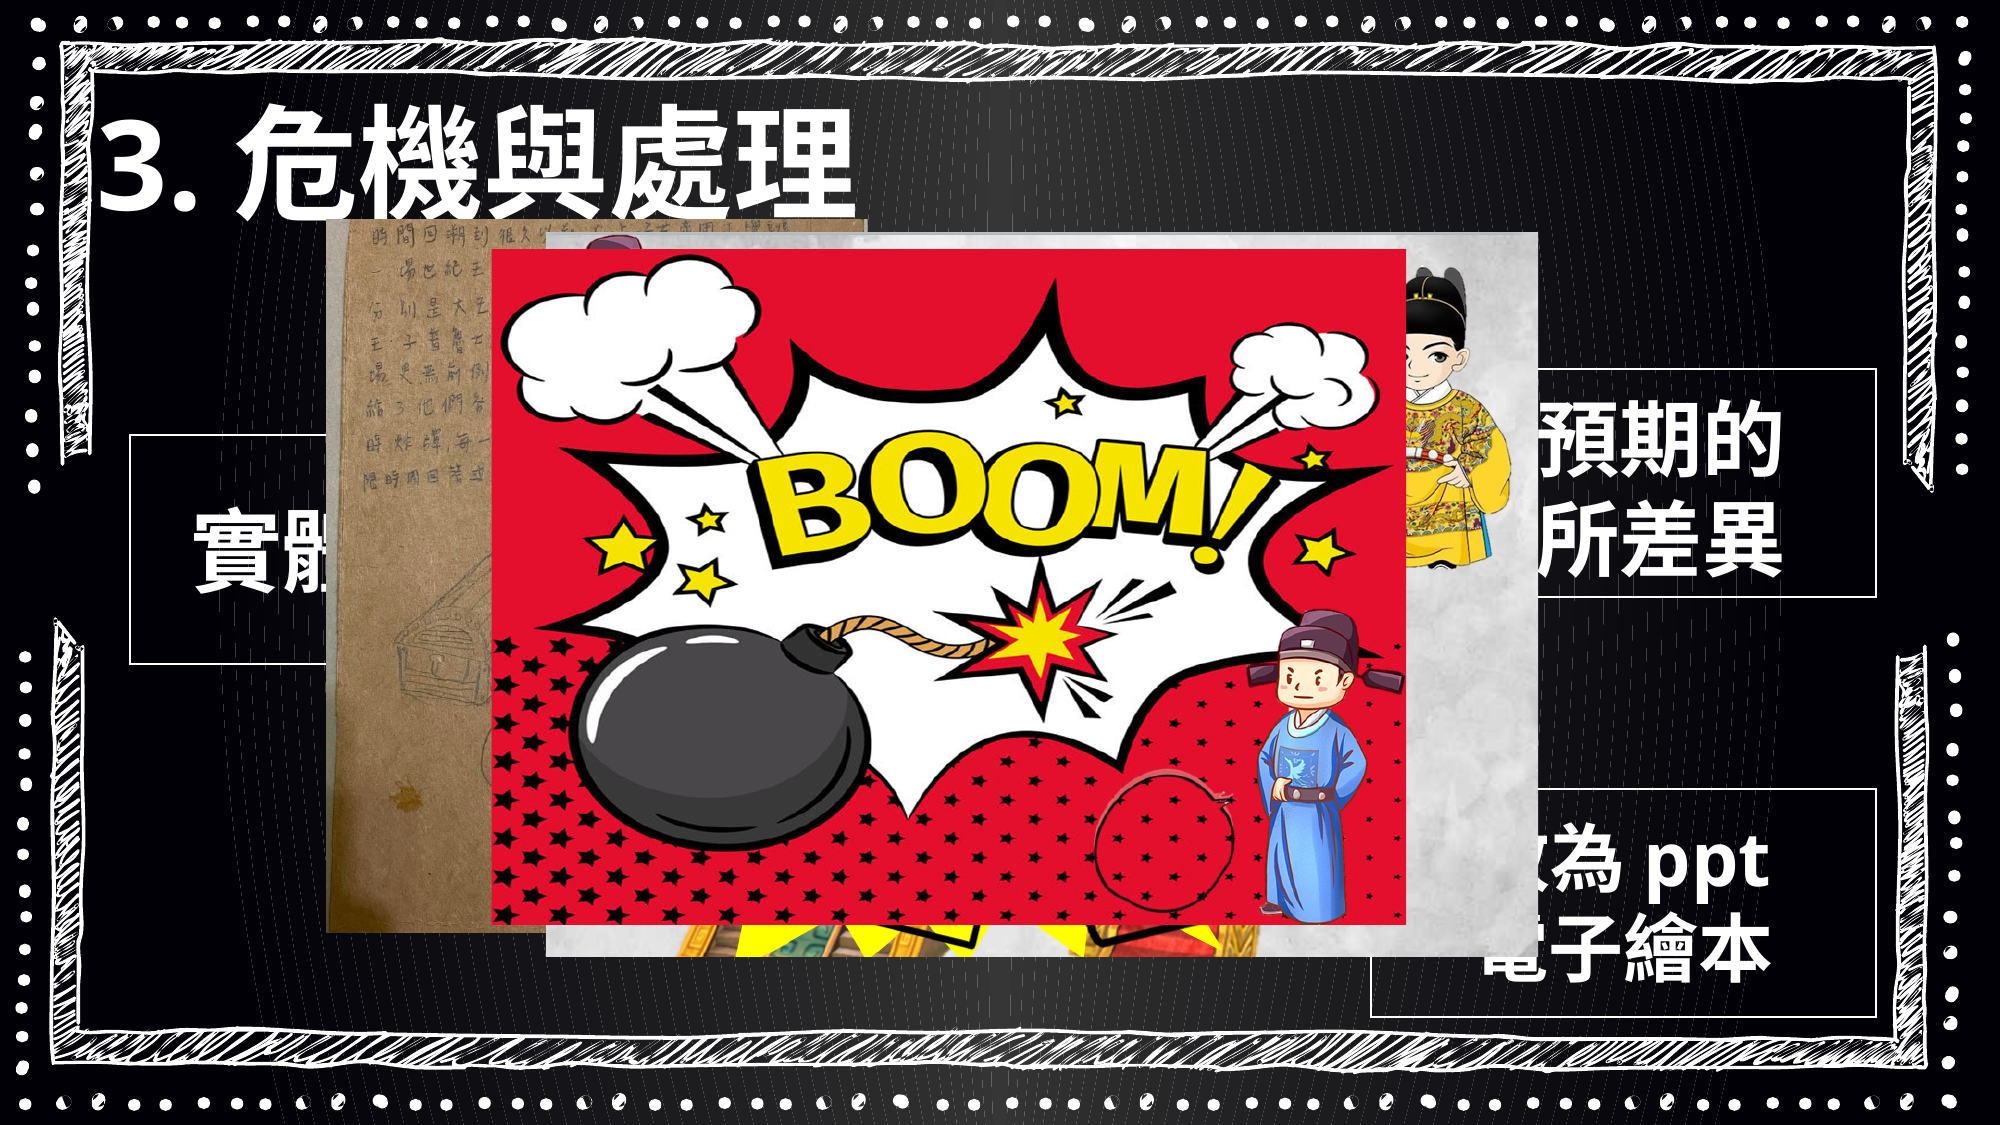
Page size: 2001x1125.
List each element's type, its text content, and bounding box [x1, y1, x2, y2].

text_box 改為ppt 電子繪本 [1458, 804, 1789, 999]
text_box 3.危機與處理 [402, 180, 442, 219]
text_box 3.危機與處理 [434, 211, 457, 219]
text_box 實體繪本 [175, 486, 326, 612]
picture [326, 219, 1539, 957]
text_box 實體繪本 [298, 562, 309, 573]
text_box 3.危機與處理 [625, 192, 649, 219]
text_box 3.危機與處理 [81, 77, 874, 243]
text_box 3.危機與處理 [645, 210, 681, 219]
text_box 跟預期的 有所差異 [1561, 408, 1589, 431]
text_box 3.危機與處理 [503, 192, 587, 219]
text_box 跟預期的 有所差異 [1539, 380, 1801, 595]
text_box 實體繪本 [297, 518, 309, 536]
text_box 實體繪本 [298, 554, 309, 562]
